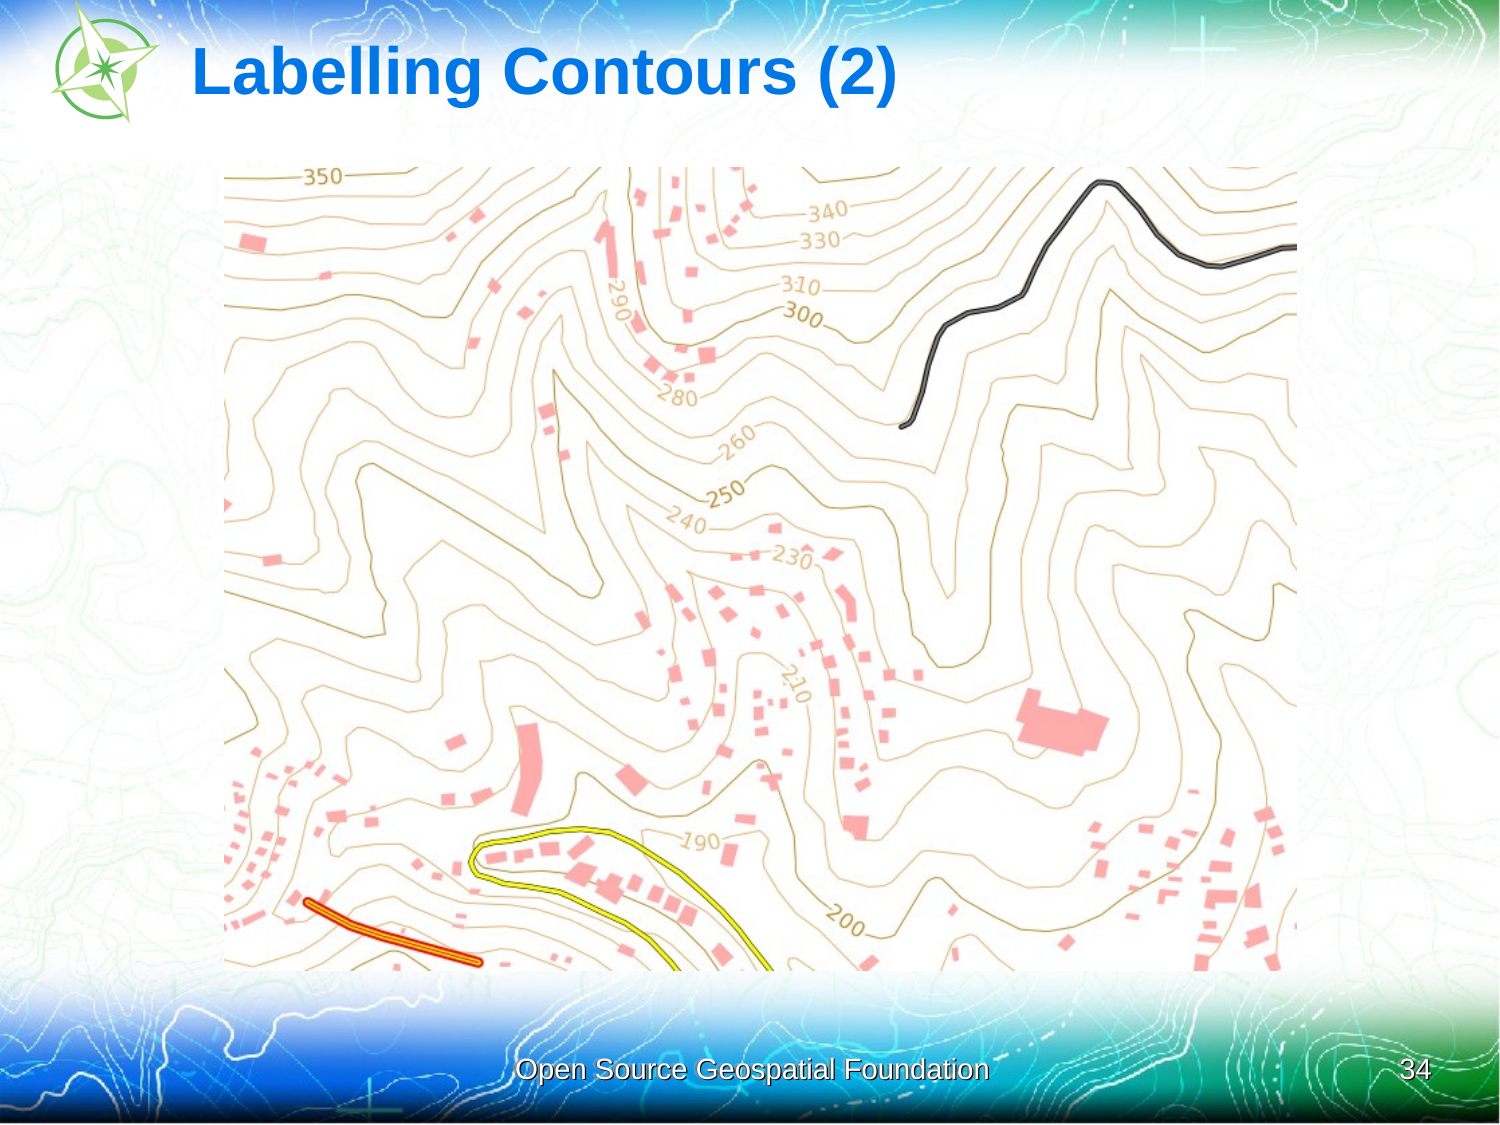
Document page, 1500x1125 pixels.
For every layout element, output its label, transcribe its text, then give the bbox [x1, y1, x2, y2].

title Labelling Contours (2) [177, 20, 1477, 122]
picture [0, 0, 1500, 1125]
